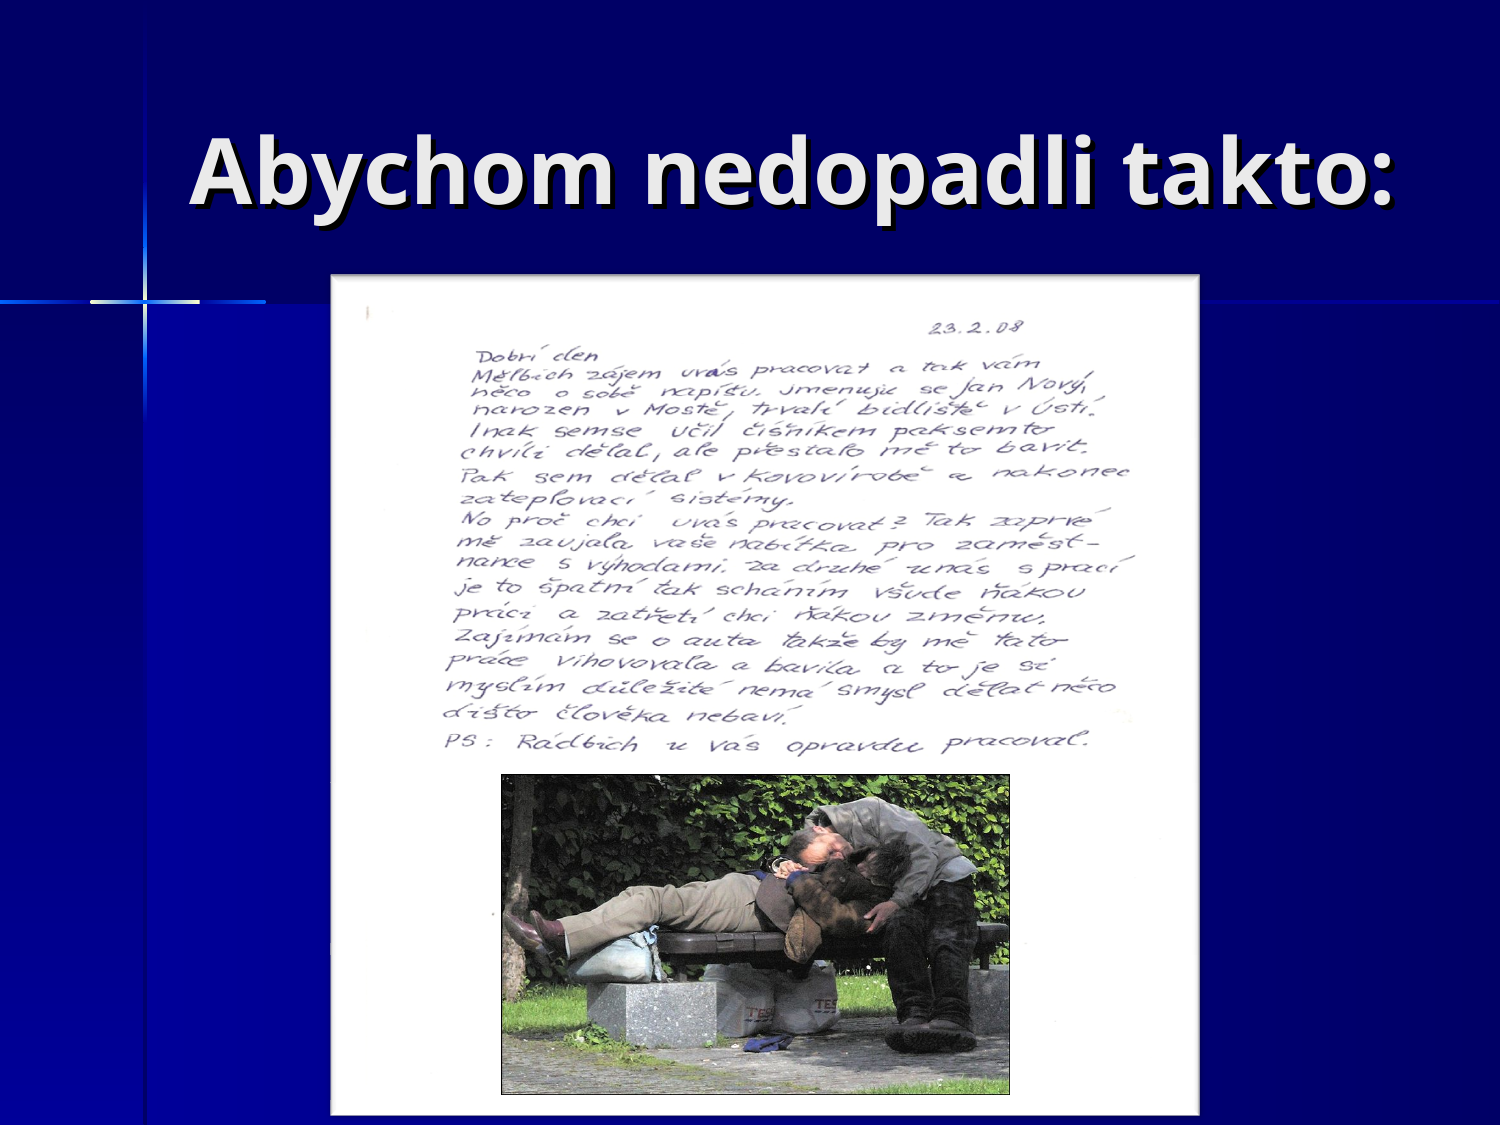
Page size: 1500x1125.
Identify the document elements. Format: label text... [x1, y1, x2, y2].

title Abychom nedopadli takto: [174, 49, 1413, 285]
text_box [321, 265, 1211, 1125]
